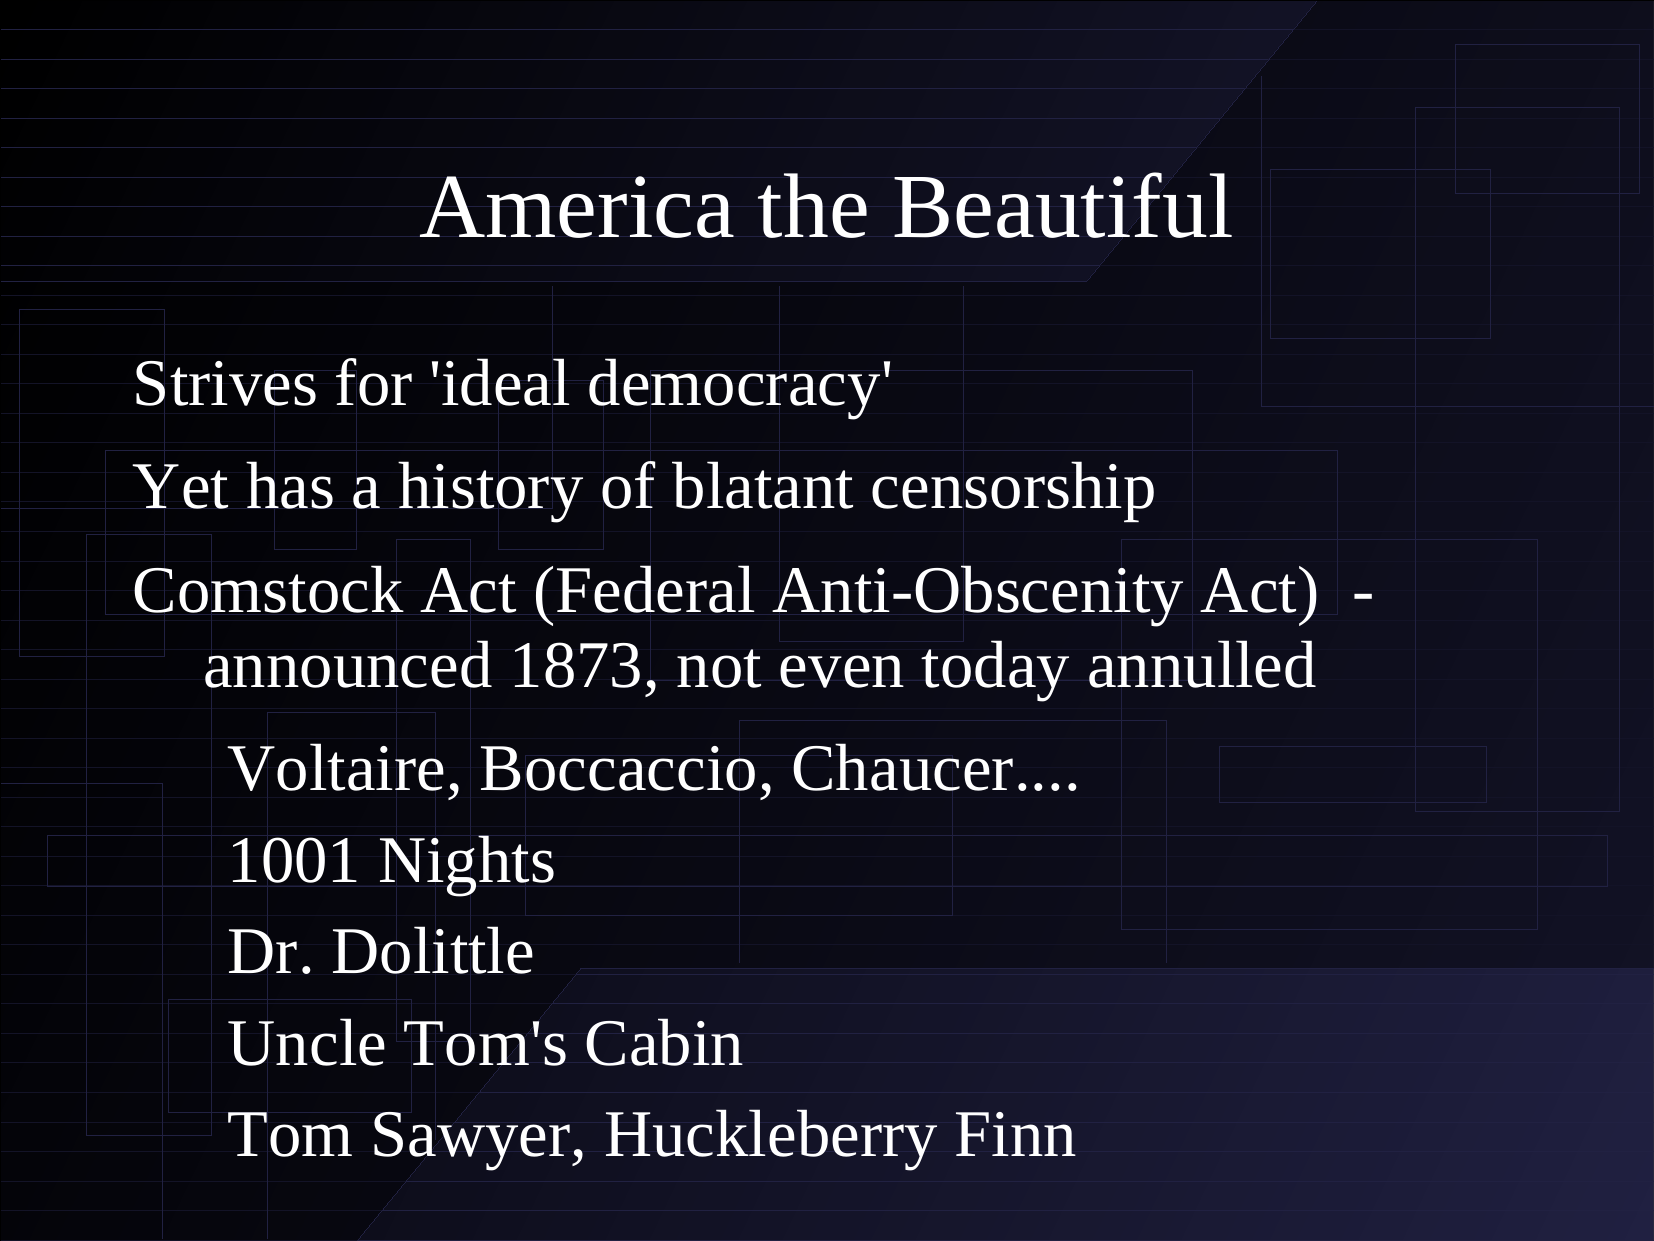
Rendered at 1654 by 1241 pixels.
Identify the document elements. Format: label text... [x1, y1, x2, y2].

list Strives for 'ideal democracy' Yet has a history of blatant censorship Comstock Act (Federal Anti-Obscenity Act) - announced 1873, not even today annulled Voltaire, Boccaccio, Chaucer.... 1001 Nights Dr. Dolittle Uncle Tom's Cabin Tom Sawyer, Huckleberry Finn [121, 344, 1534, 1171]
title America the Beautiful [121, 102, 1534, 311]
